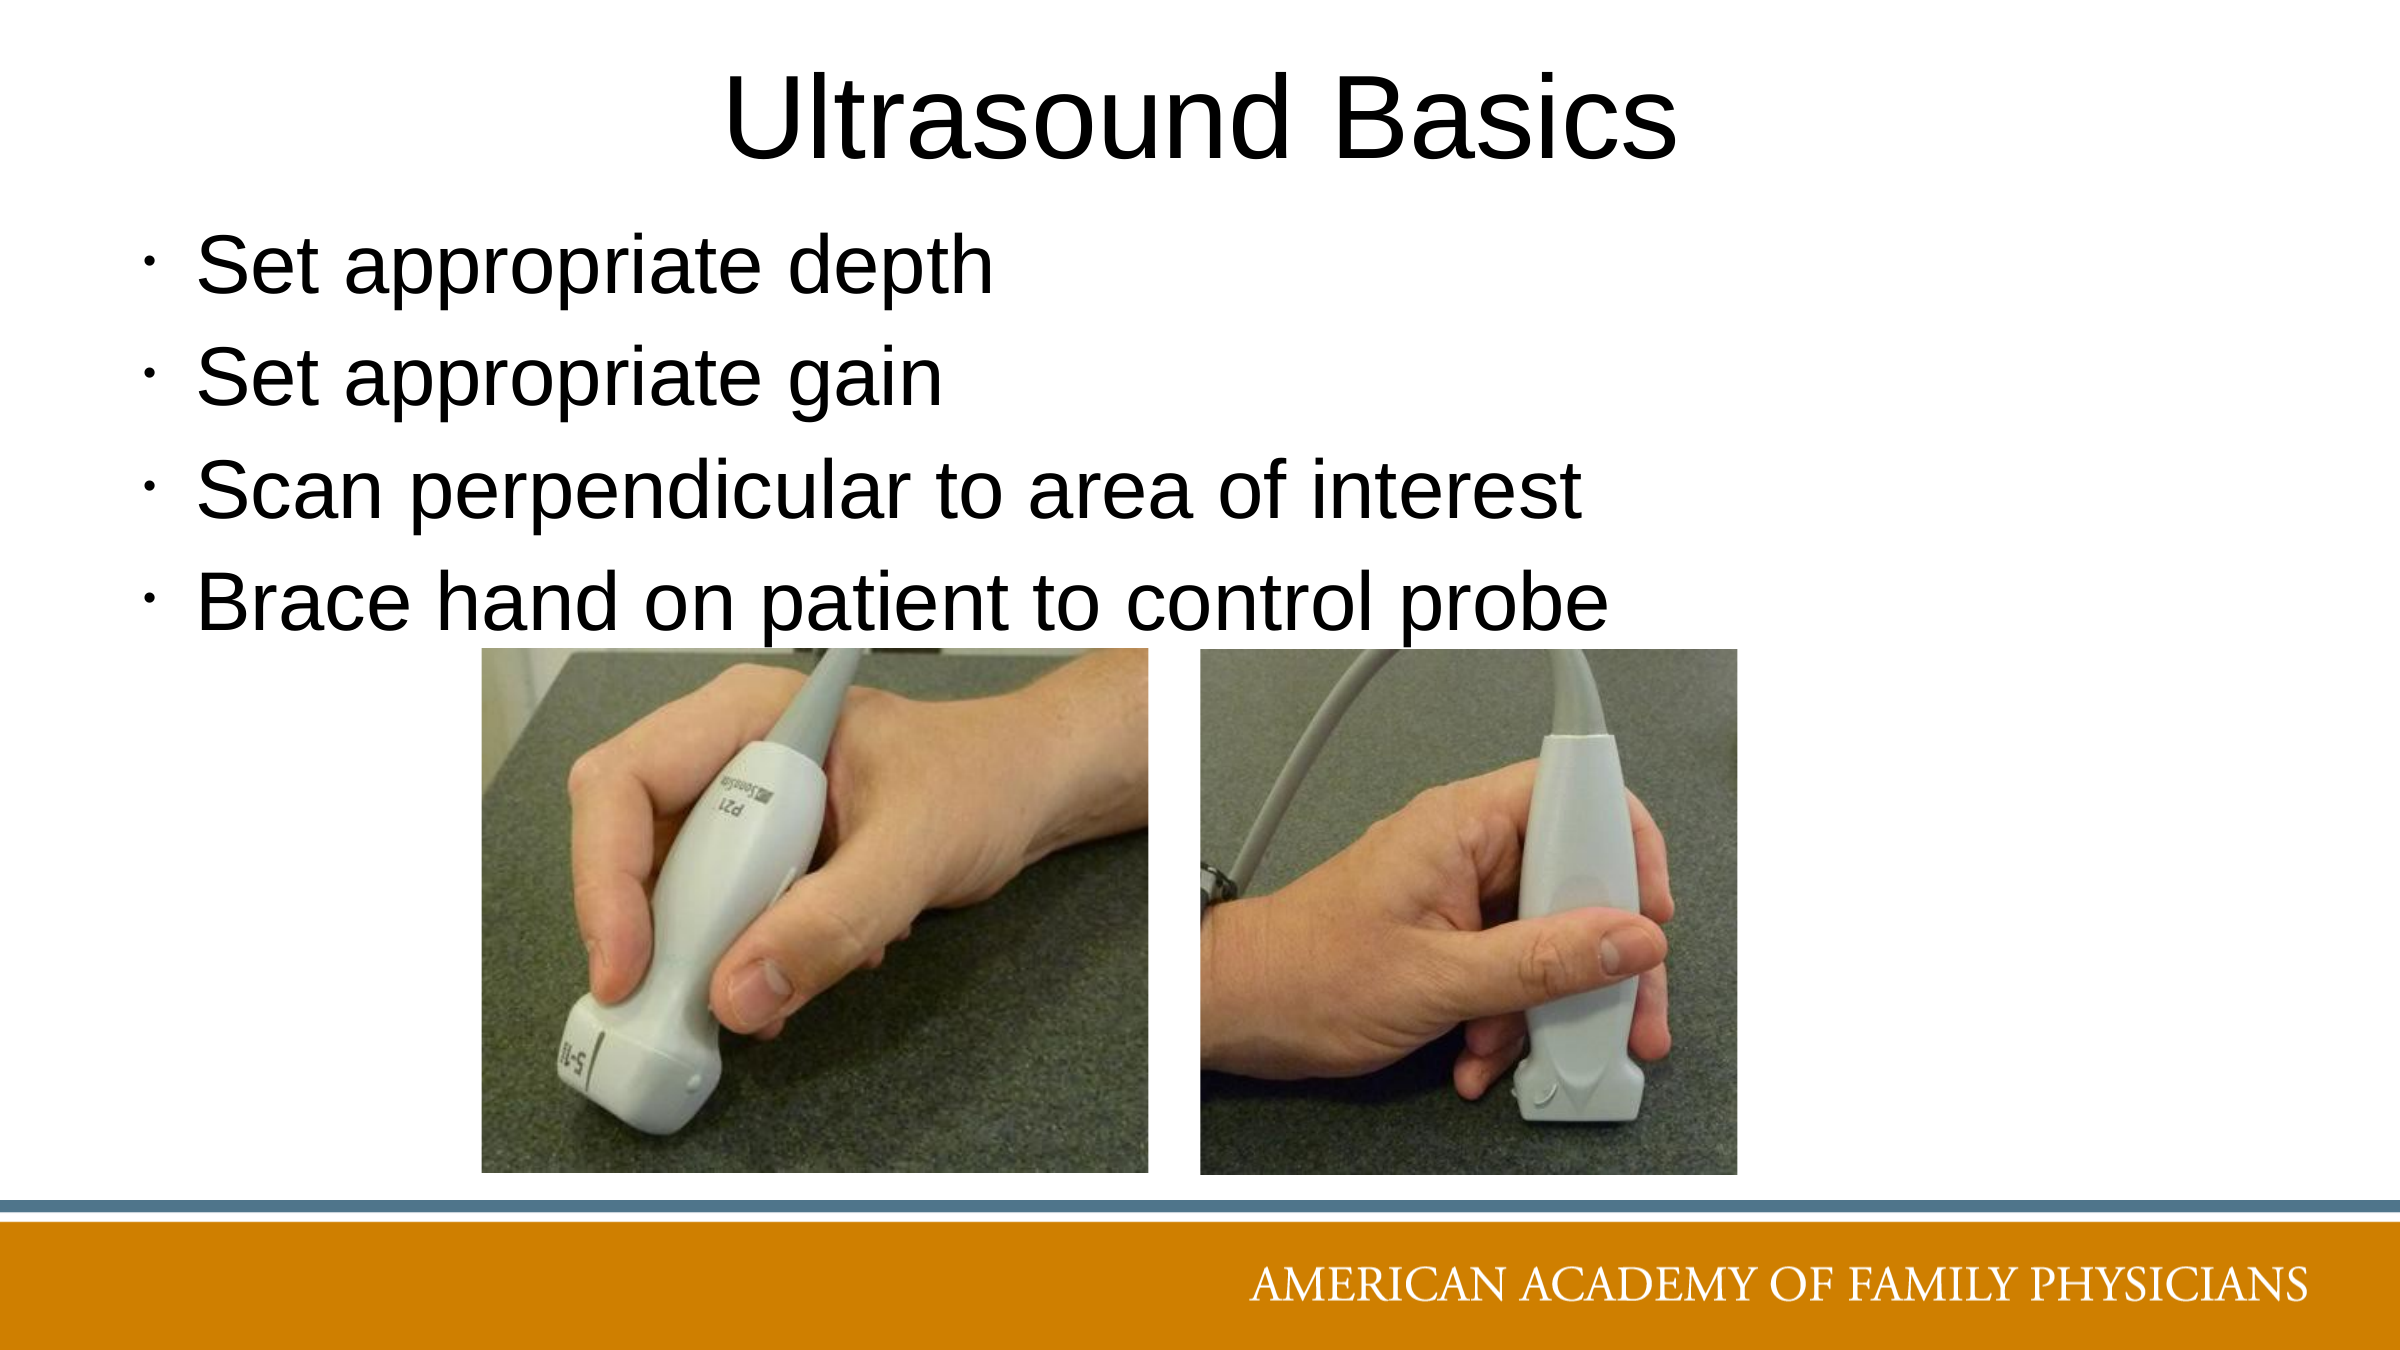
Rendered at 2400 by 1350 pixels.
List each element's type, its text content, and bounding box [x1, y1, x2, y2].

text_box Ultrasound Basics [718, 39, 1681, 325]
picture [0, 1200, 2400, 1350]
text_box Set appropriate depth Set appropriate gain Scan perpendicular to area of interest Brace hand on patient to control probe [140, 210, 1615, 648]
text_box [1200, 649, 1738, 1175]
text_box [481, 648, 1149, 1174]
